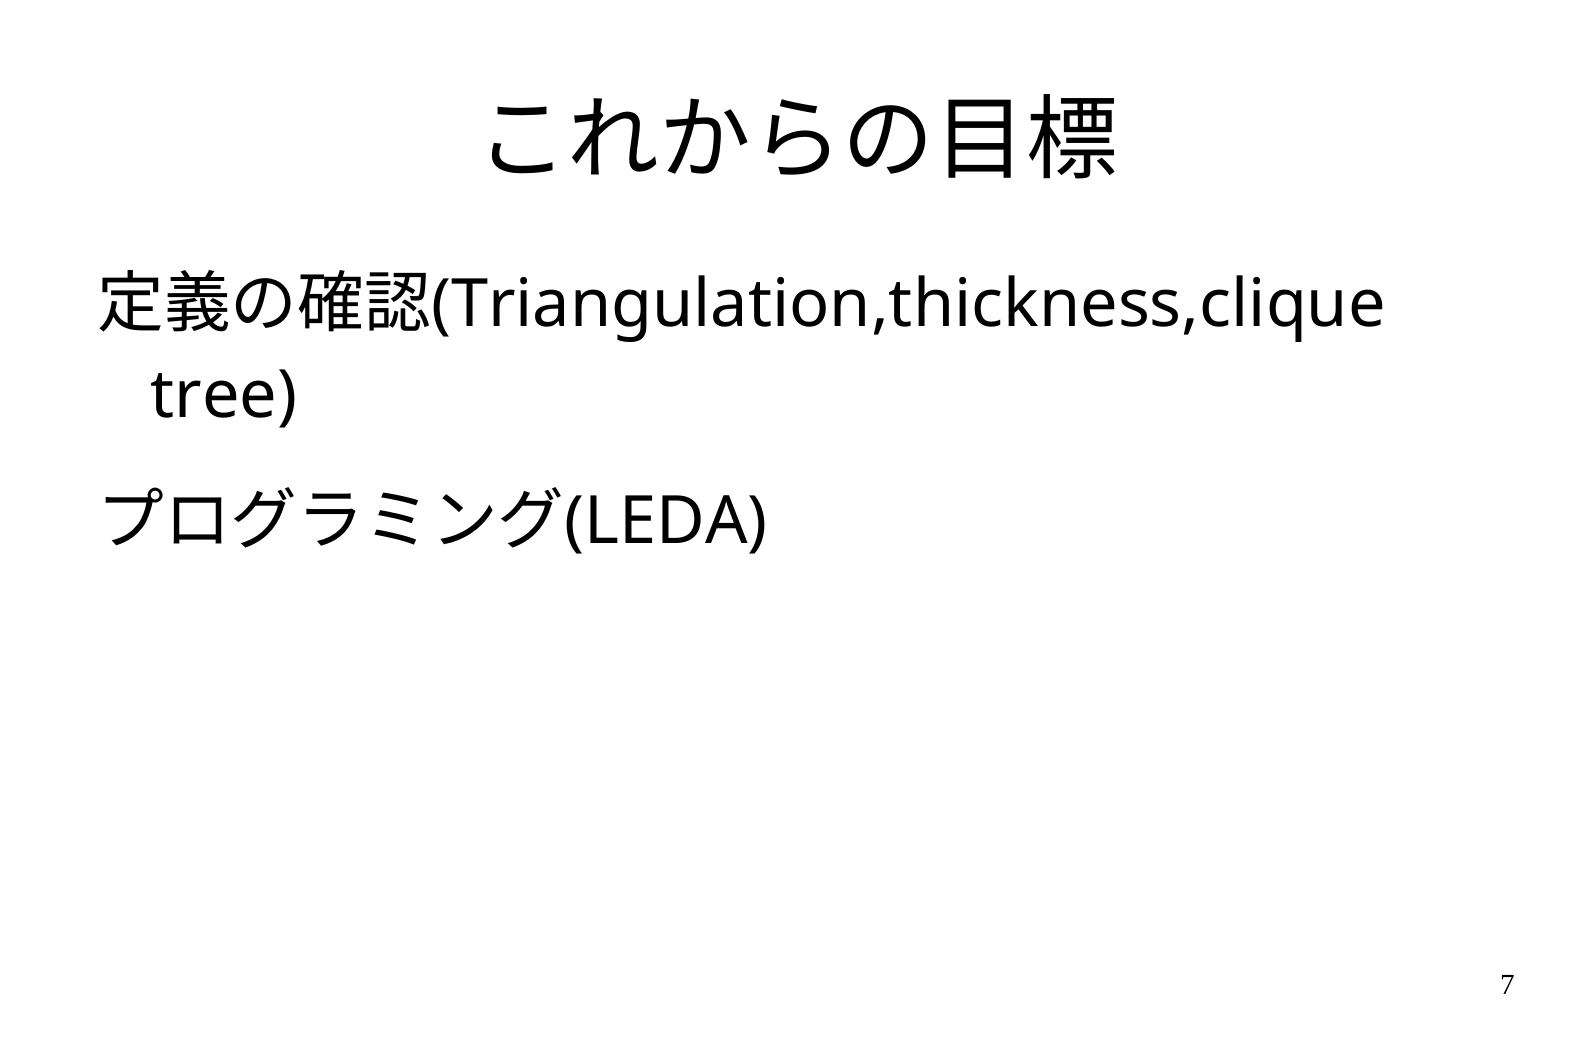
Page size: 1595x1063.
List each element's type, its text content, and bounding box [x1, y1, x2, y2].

title これからの目標 [79, 49, 1515, 213]
list 定義の確認(Triangulation,thickness,clique tree) プログラミング(LEDA) [79, 248, 1515, 936]
